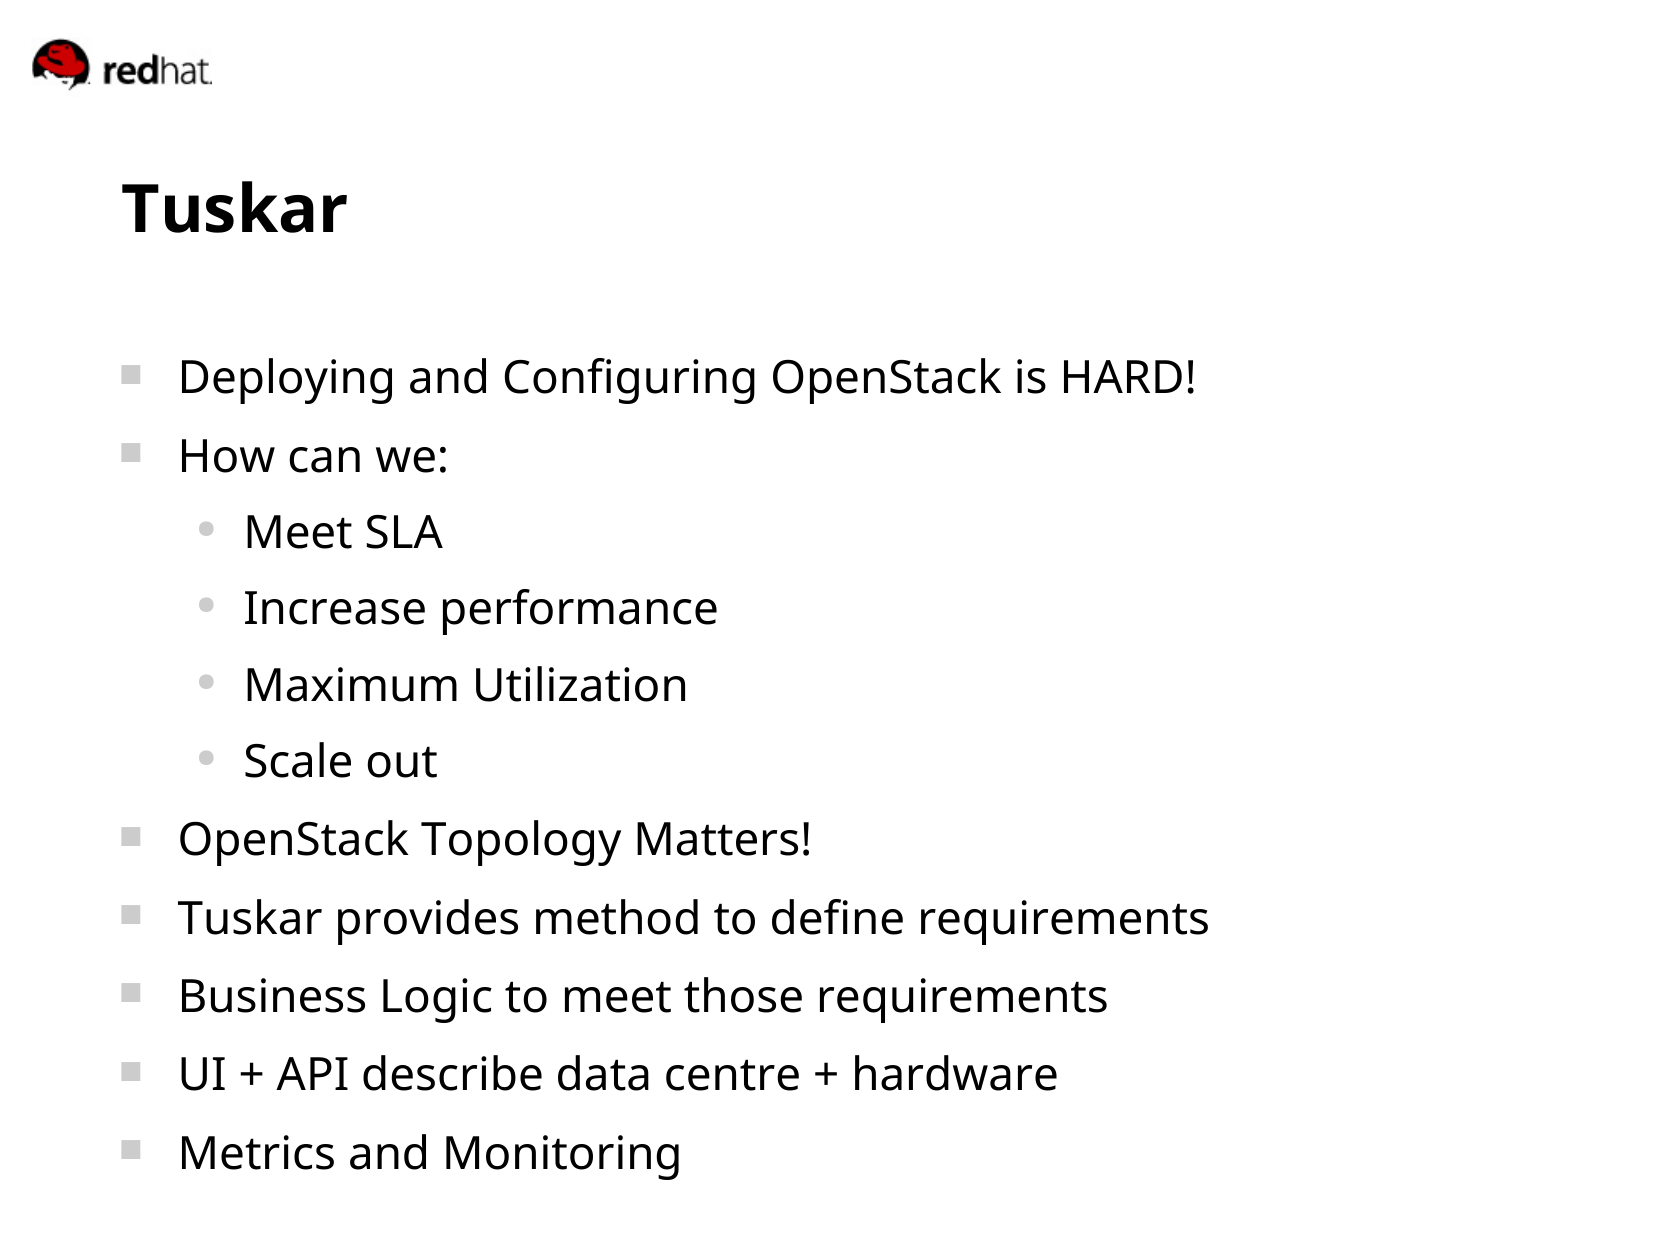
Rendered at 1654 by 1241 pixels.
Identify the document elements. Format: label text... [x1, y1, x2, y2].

title Tuskar [121, 102, 1534, 310]
list Deploying and Configuring OpenStack is HARD! How can we: Meet SLA Increase performance Maximum Utilization Scale out OpenStack Topology Matters! Tuskar provides method to define requirements Business Logic to meet those requirements UI + API describe data centre + hardware Metrics and Monitoring [121, 344, 1534, 1127]
picture [31, 37, 212, 98]
